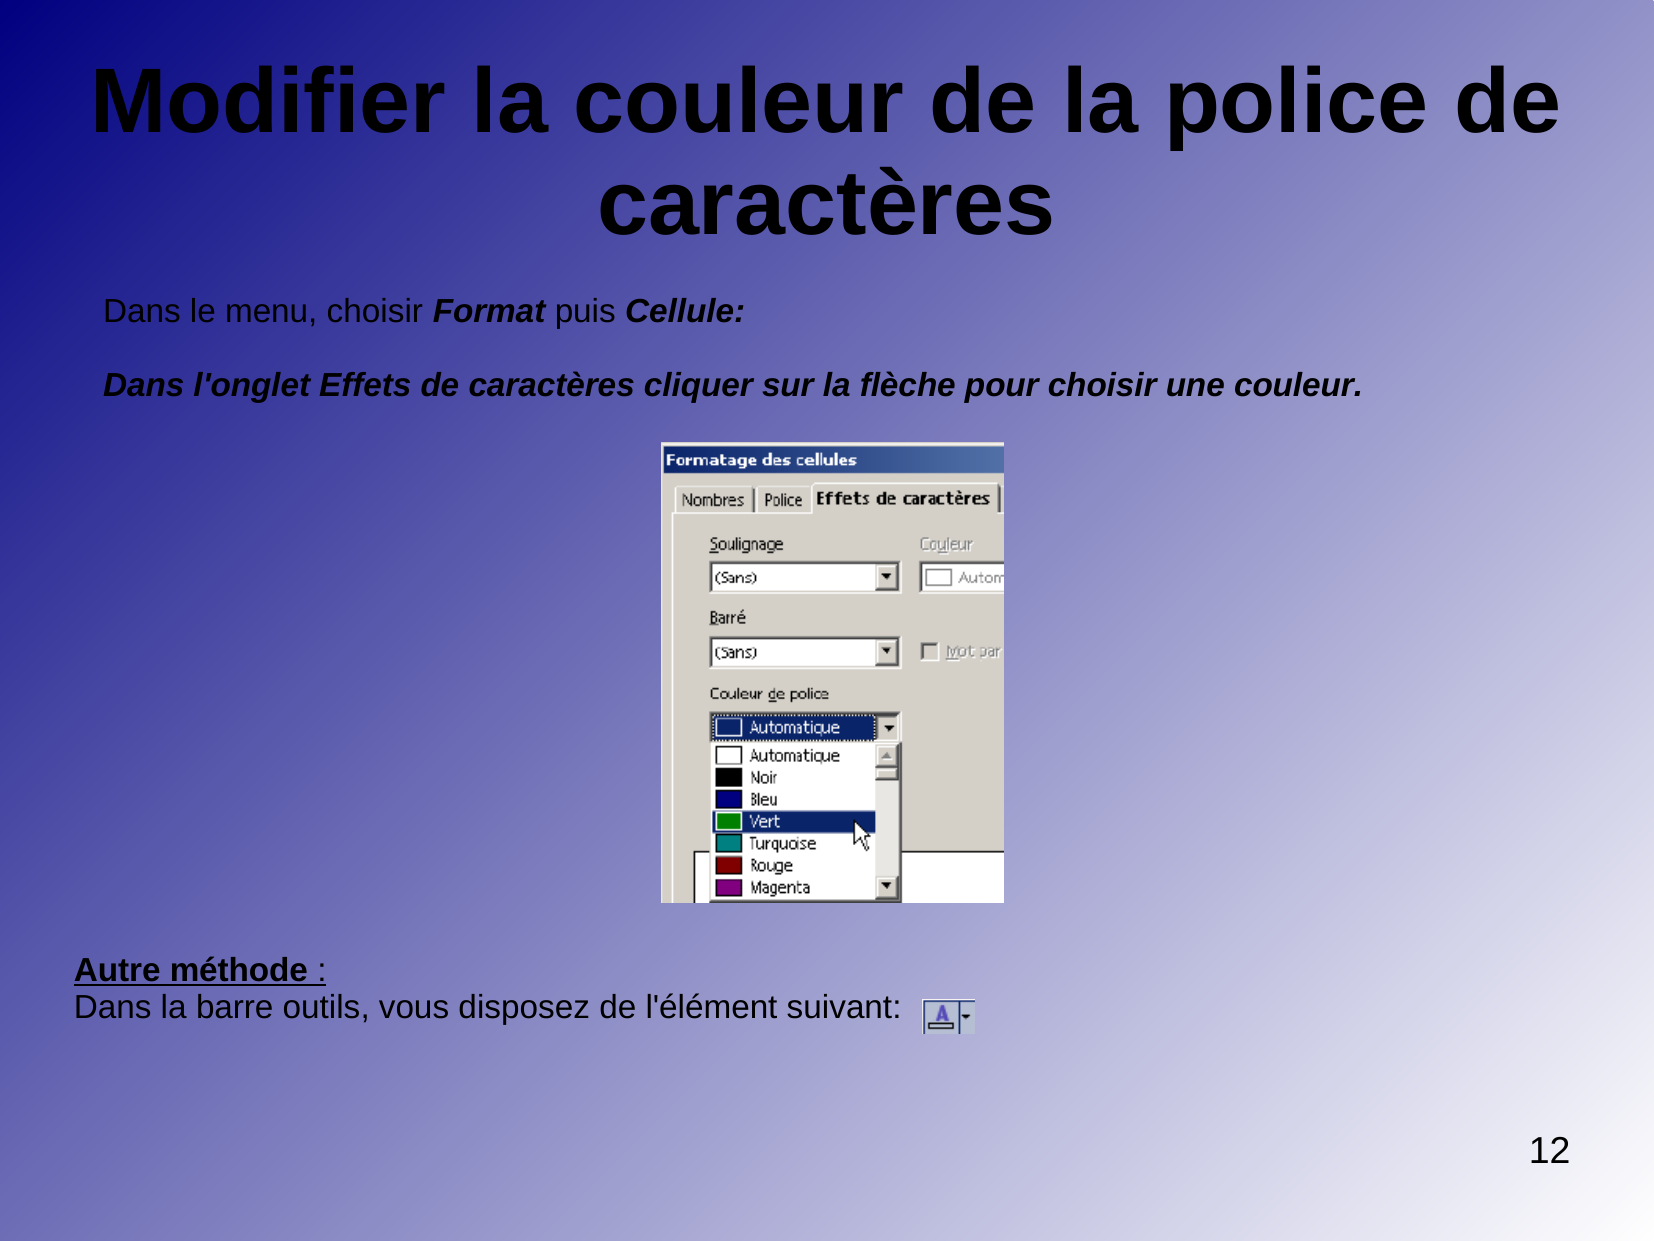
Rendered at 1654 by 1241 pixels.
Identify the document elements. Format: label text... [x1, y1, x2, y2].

text_box Autre méthode : Dans la barre outils, vous disposez de l'élément suivant: [59, 944, 1477, 1036]
picture [661, 442, 1004, 903]
text_box Dans le menu, choisir Format puis Cellule: Dans l'onglet Effets de caractères cliquer sur la flèche pour choisir une couleur. [88, 285, 1536, 414]
title Modifier la couleur de la police de caractères [82, 50, 1571, 256]
picture [922, 999, 975, 1034]
